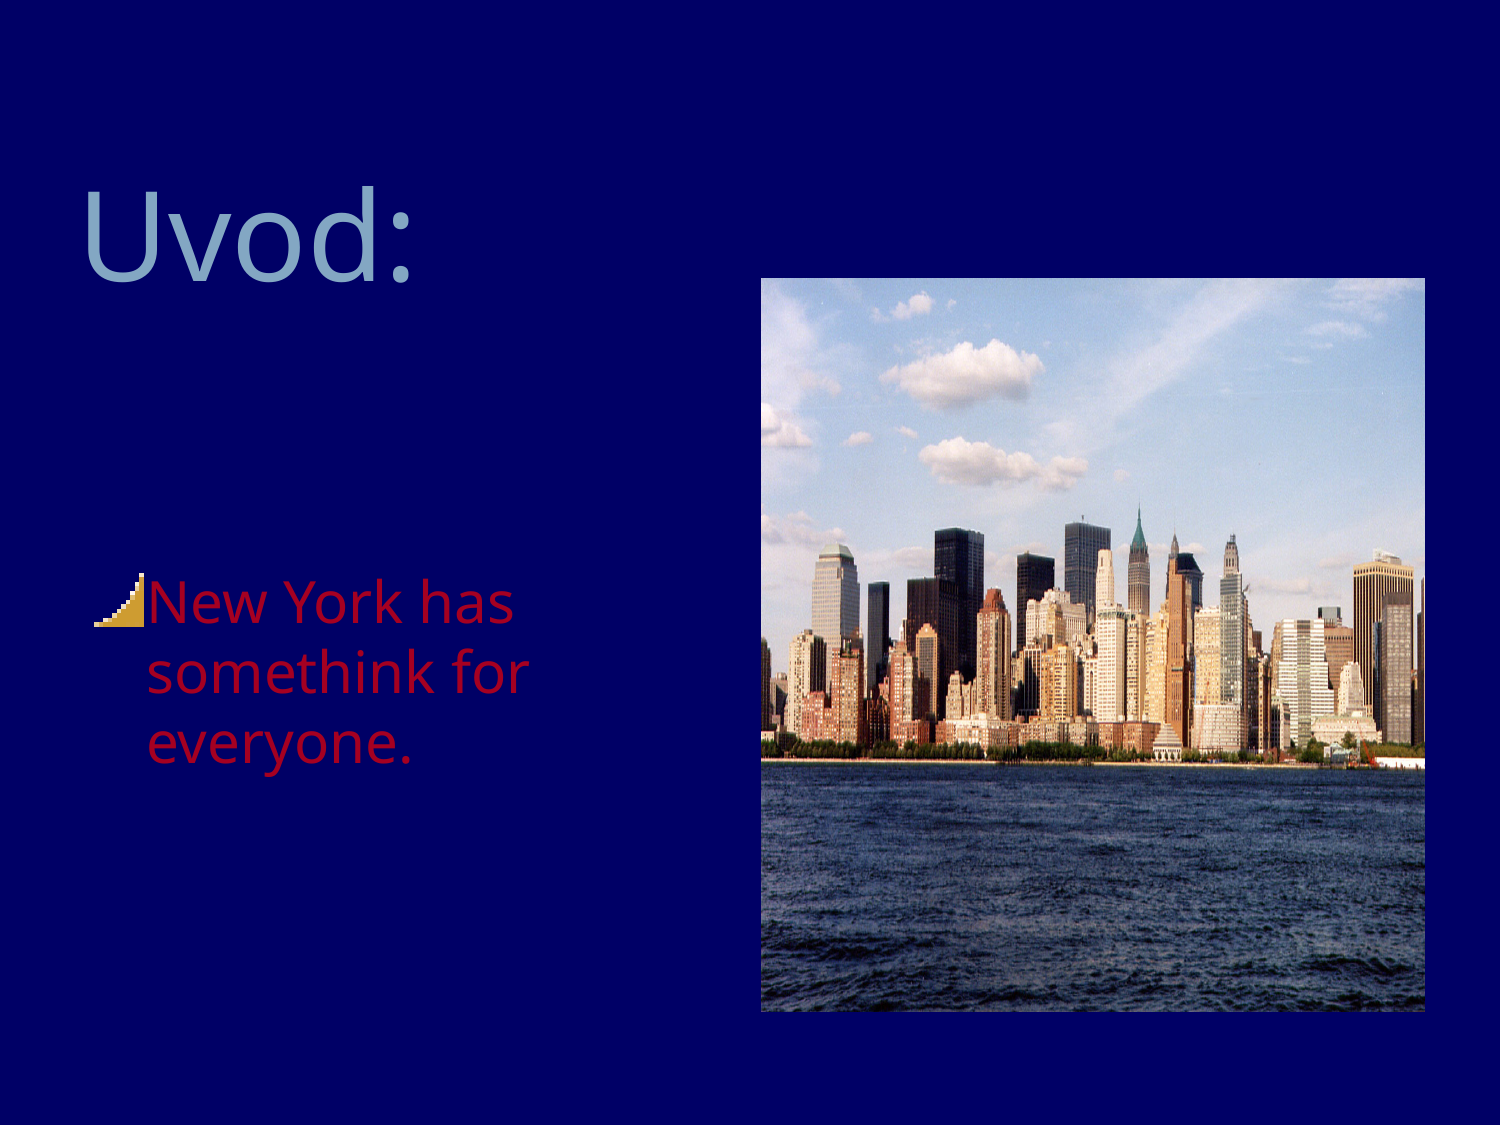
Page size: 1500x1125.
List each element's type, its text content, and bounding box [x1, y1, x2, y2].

picture [761, 278, 1425, 1012]
text_box Uvod: [53, 148, 443, 326]
list New York has somethink for everyone. [75, 312, 738, 988]
